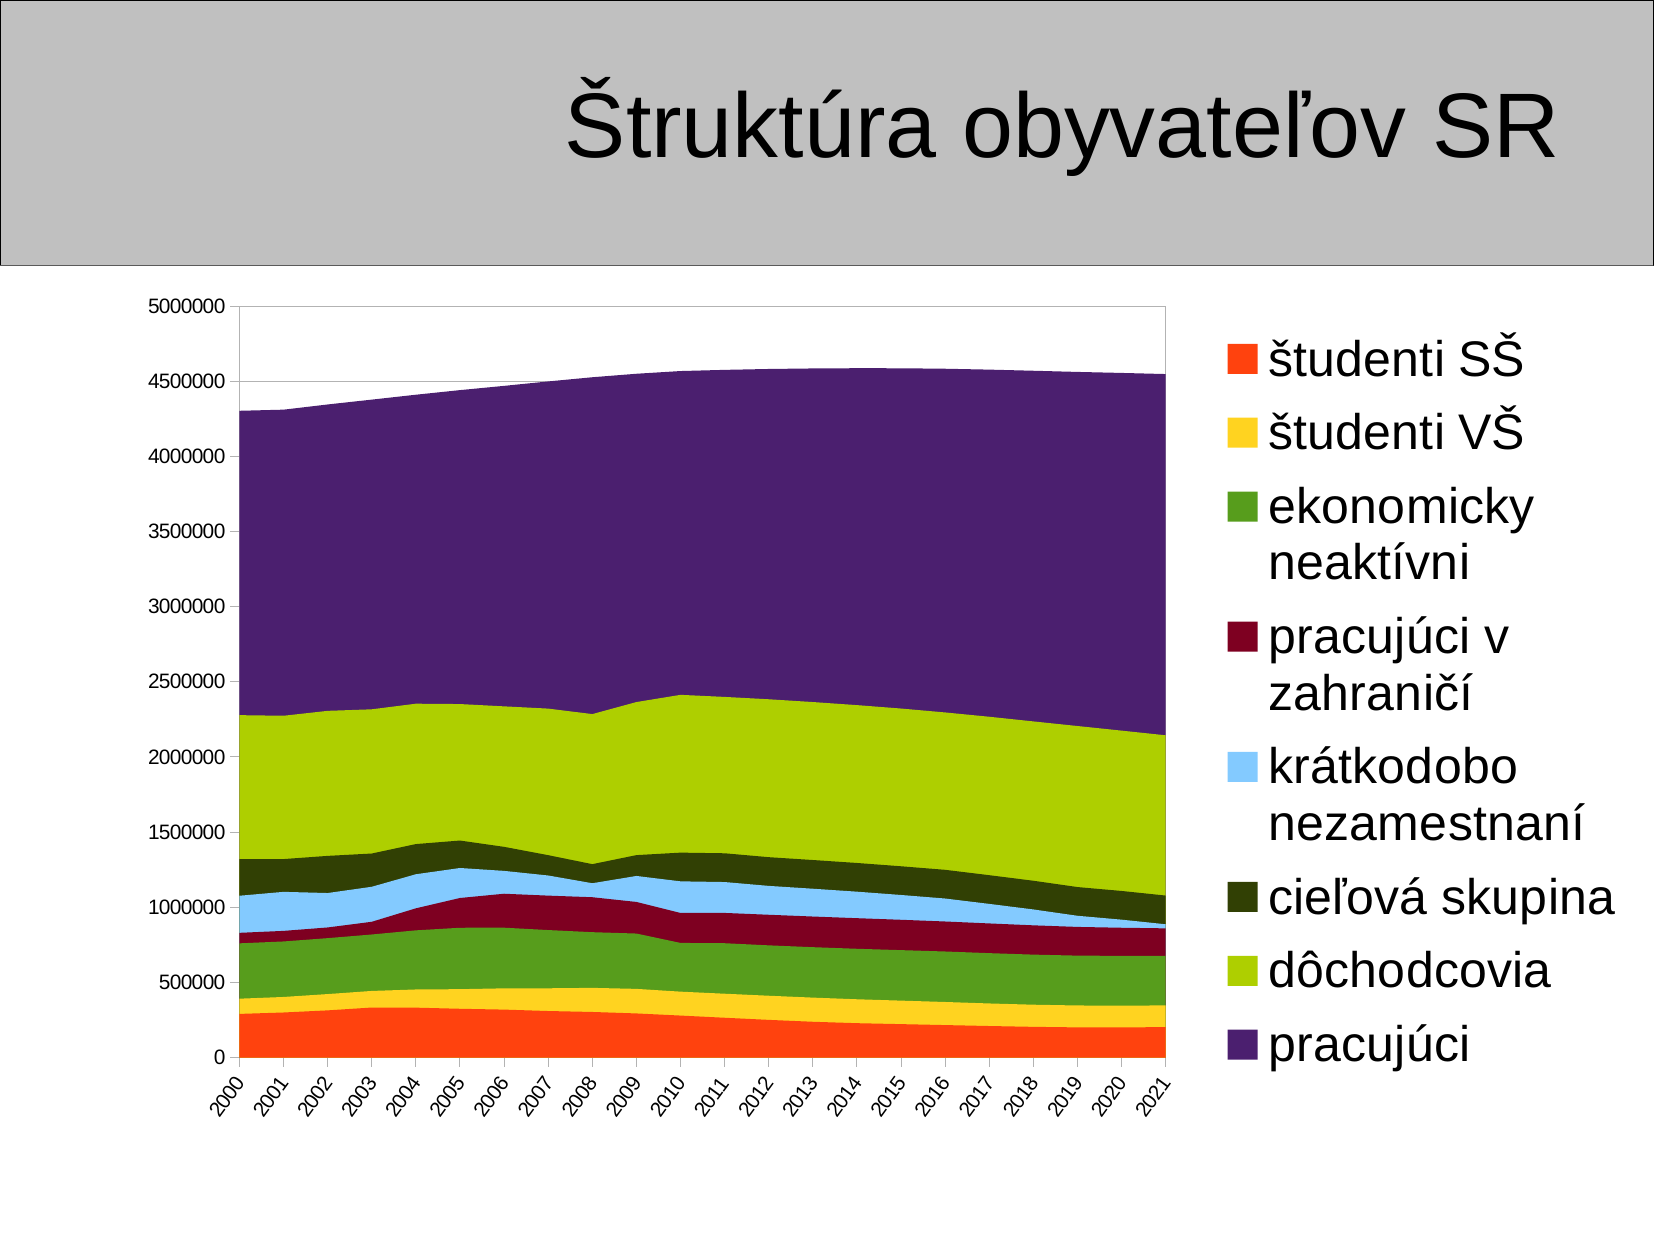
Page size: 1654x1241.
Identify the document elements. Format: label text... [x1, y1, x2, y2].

title Štruktúra obyvateľov SR [561, 29, 1565, 237]
chart [0, 265, 1654, 1241]
